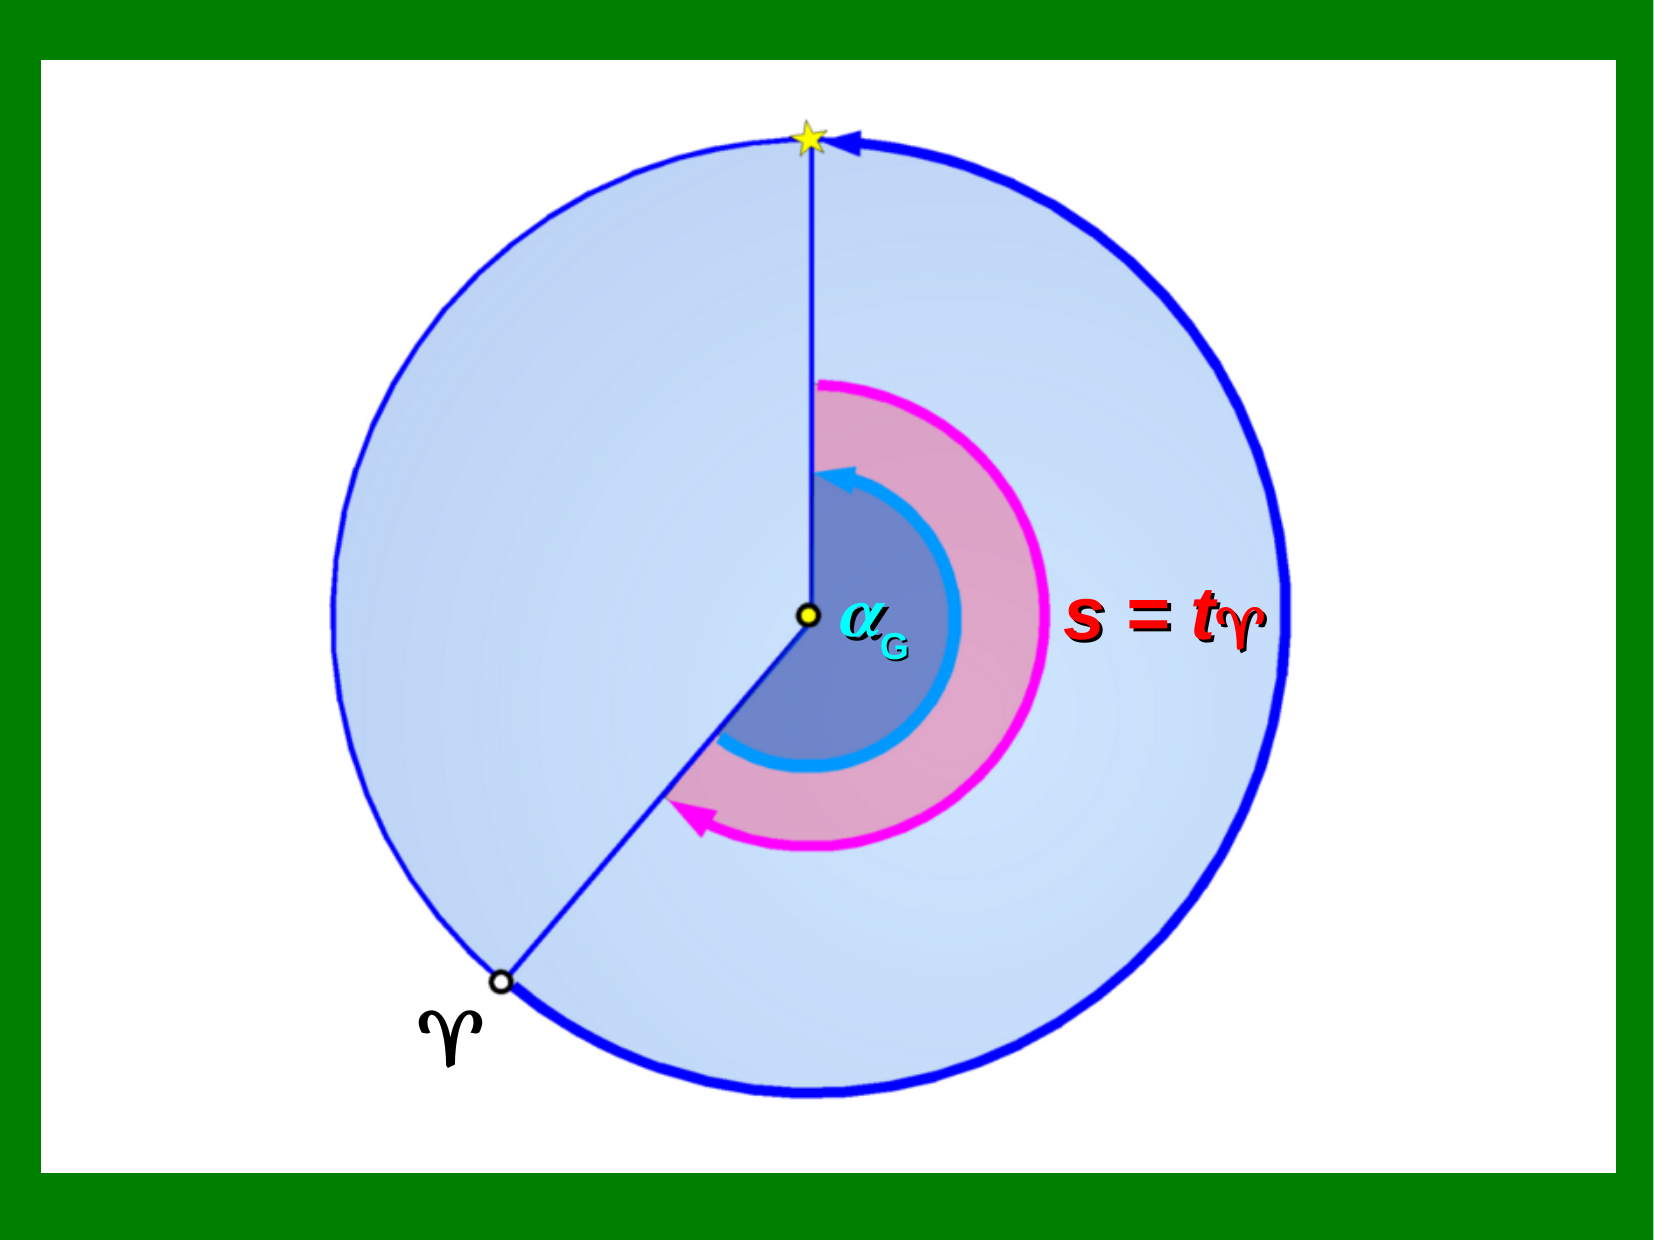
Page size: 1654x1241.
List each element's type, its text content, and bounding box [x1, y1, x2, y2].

text_box s = t♈ [1048, 564, 1281, 681]
picture [41, 60, 1616, 1173]
text_box αG [820, 561, 932, 677]
text_box ♈ [402, 982, 500, 1085]
